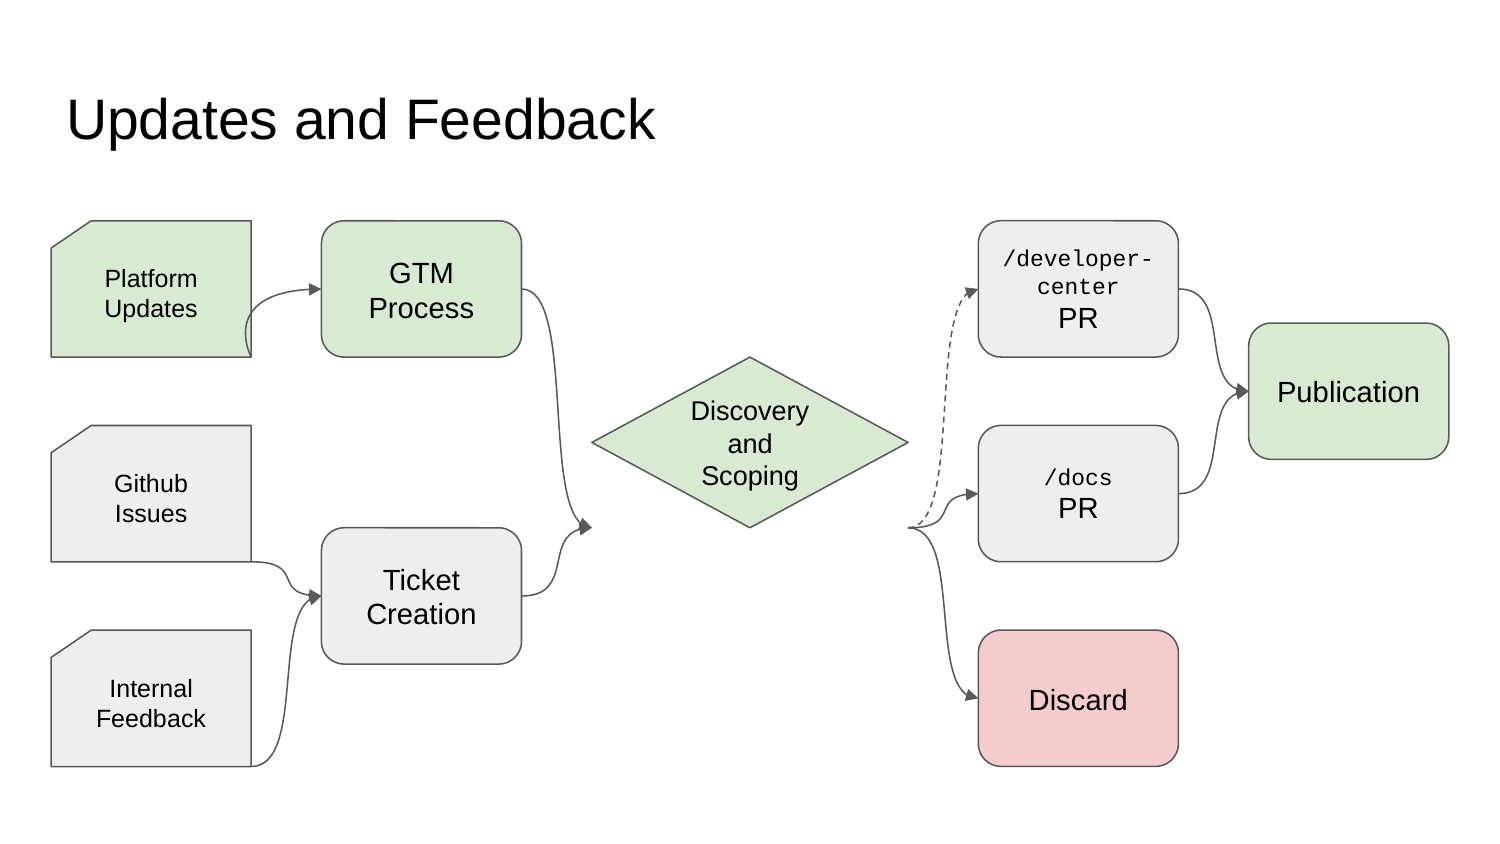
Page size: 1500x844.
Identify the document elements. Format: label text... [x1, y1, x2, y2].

text_box /docs PR [978, 425, 1179, 562]
text_box Discard [978, 630, 1179, 767]
text_box Platform Updates [51, 220, 252, 358]
title Updates and Feedback [51, 72, 1449, 167]
text_box Github Issues [51, 425, 252, 562]
text_box Discovery and Scoping [591, 357, 909, 528]
text_box GTM Process [321, 220, 522, 358]
text_box Internal Feedback [51, 630, 252, 767]
text_box Publication [1248, 323, 1449, 460]
text_box Ticket Creation [321, 527, 522, 665]
text_box /developer-center PR [978, 220, 1179, 358]
